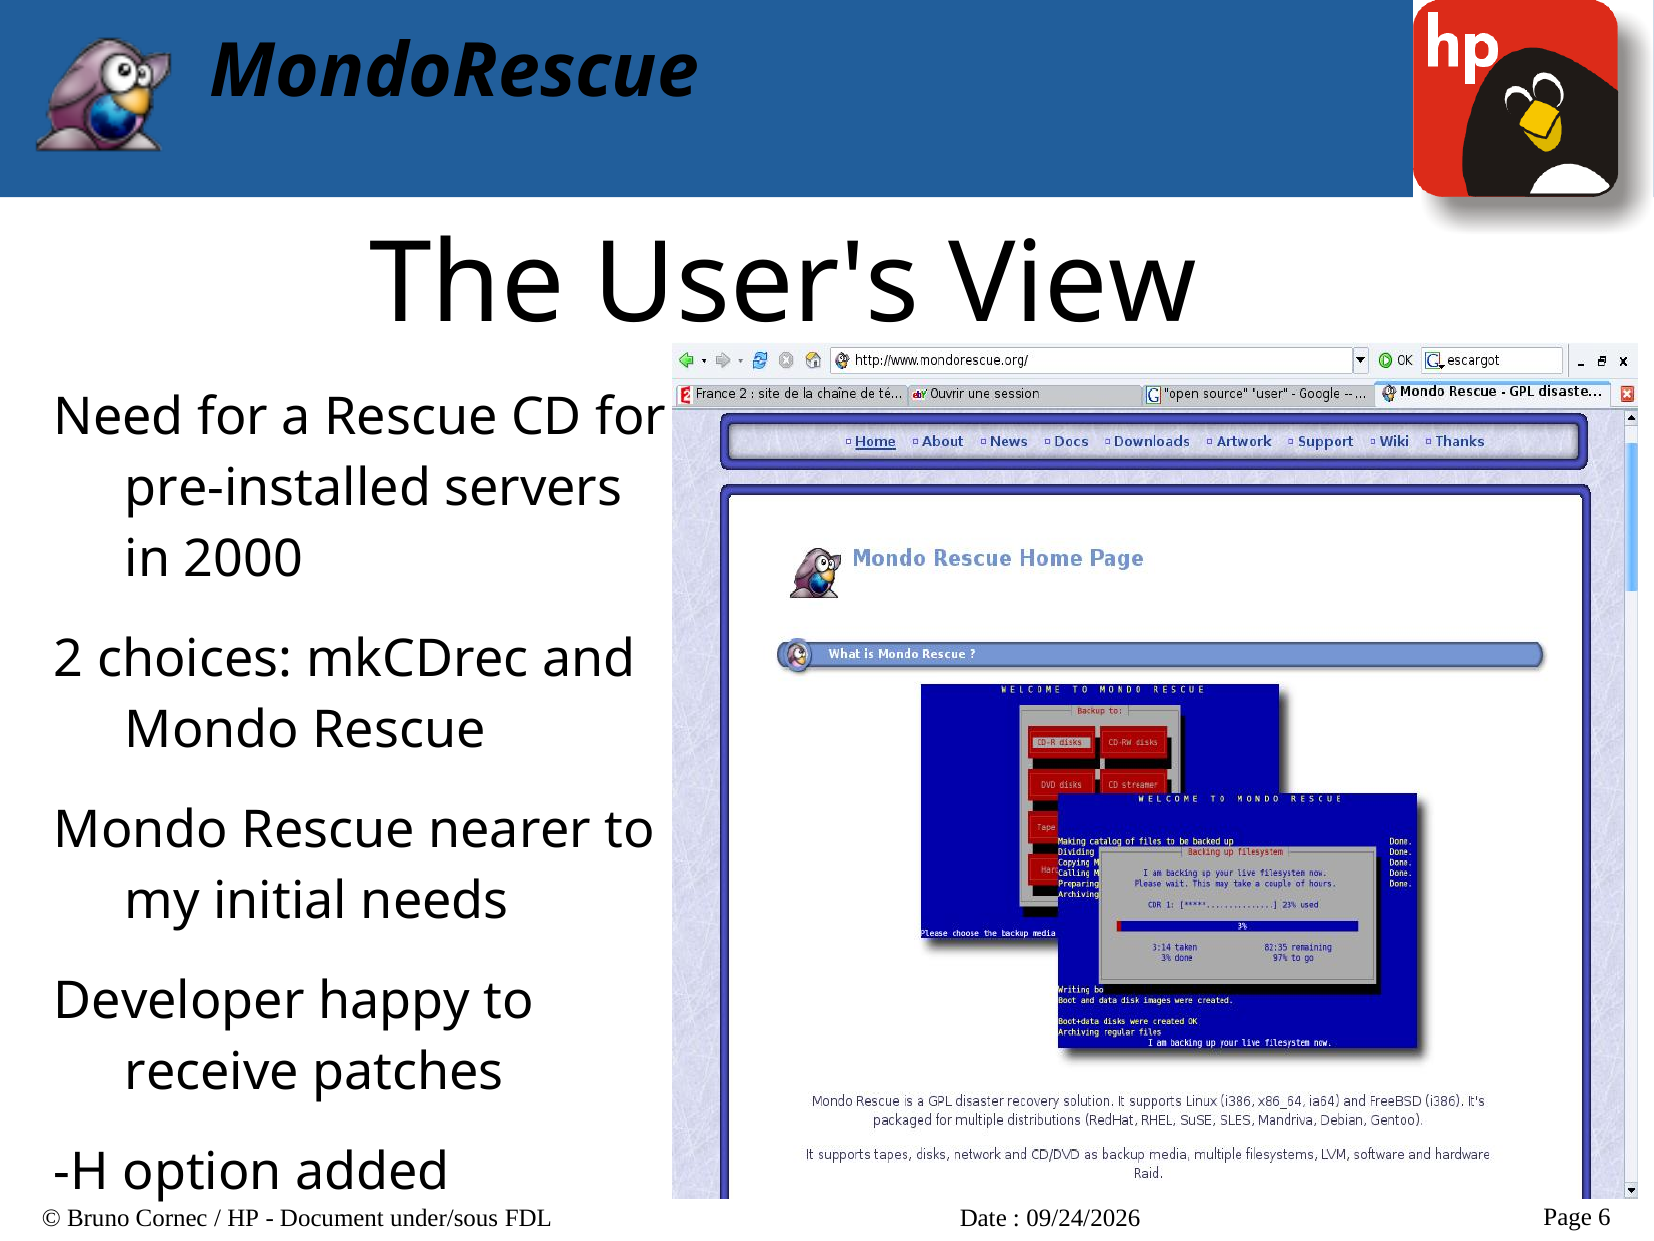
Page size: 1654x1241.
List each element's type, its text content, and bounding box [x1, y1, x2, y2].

picture [1413, 0, 1654, 235]
text_box The User's View [369, 201, 1228, 342]
list Need for a Rescue CD for pre-installed servers in 2000 2 choices: mkCDrec and Mondo Rescue Mondo Rescue nearer to my initial needs Developer happy to receive patches -H option added [42, 379, 672, 1102]
picture [0, 0, 211, 199]
picture [672, 342, 1638, 1199]
